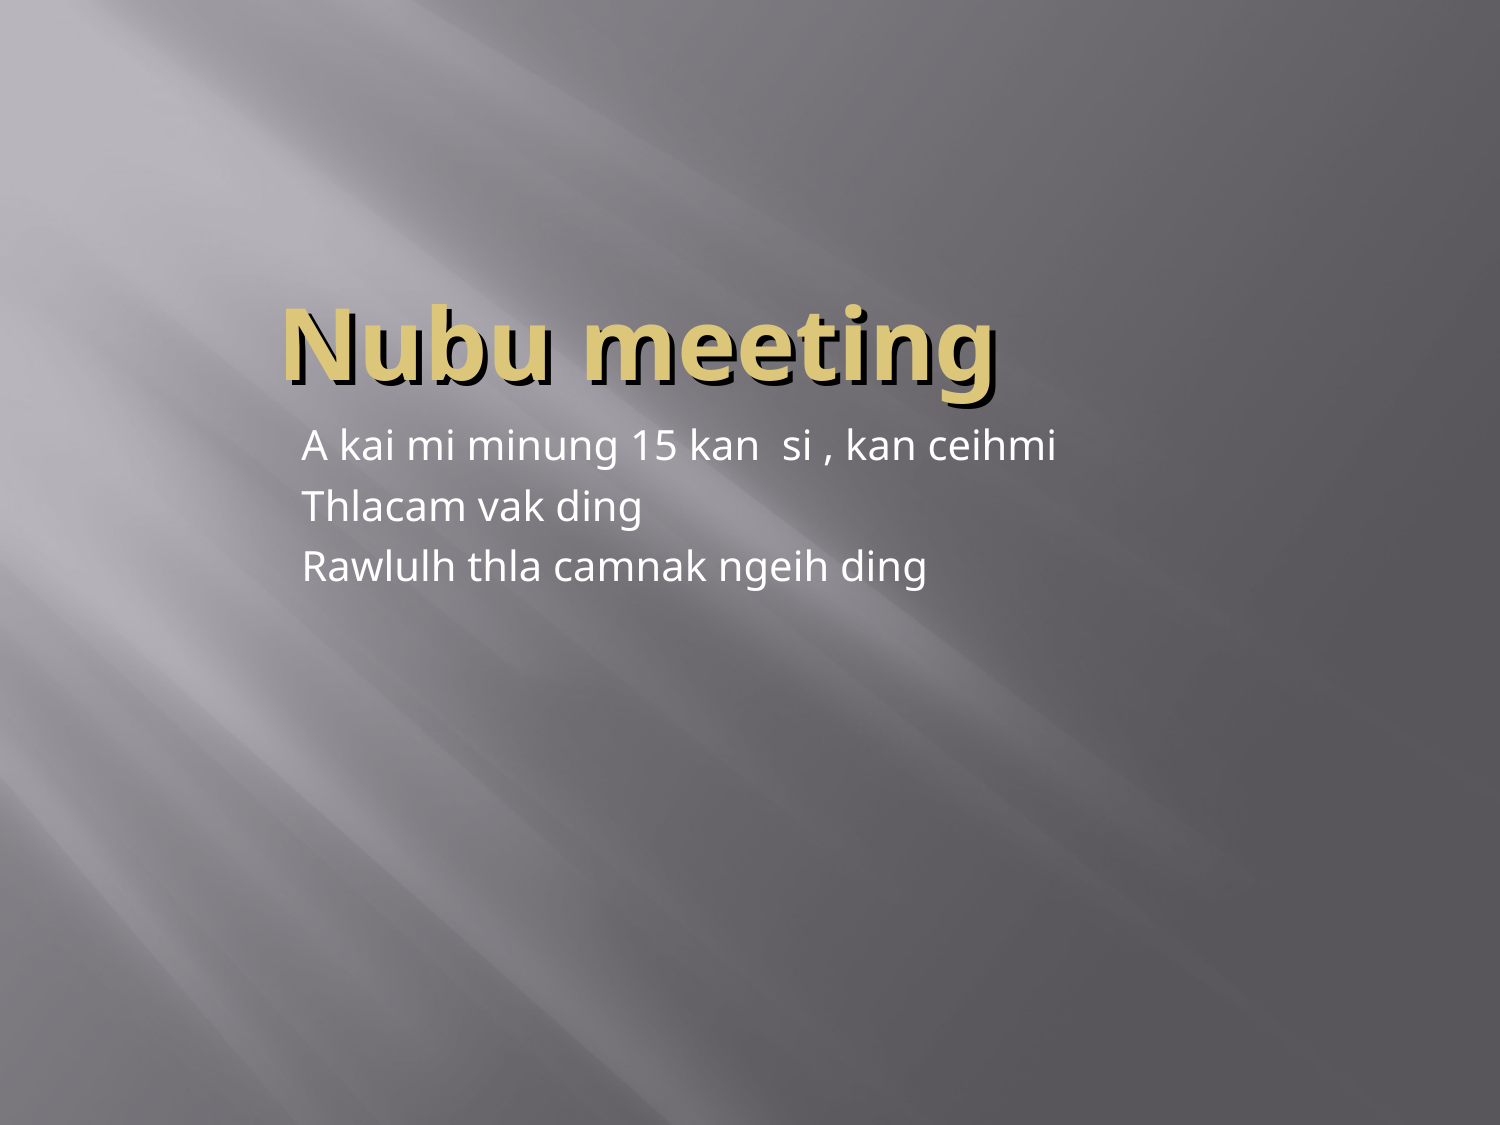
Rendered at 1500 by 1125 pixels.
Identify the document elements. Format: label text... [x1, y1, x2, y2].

list A kai mi minung 15 kan si , kan ceihmi Thlacam vak ding Rawlulh thla camnak ngeih ding [262, 411, 1426, 660]
title Nubu meeting [262, 99, 1426, 400]
